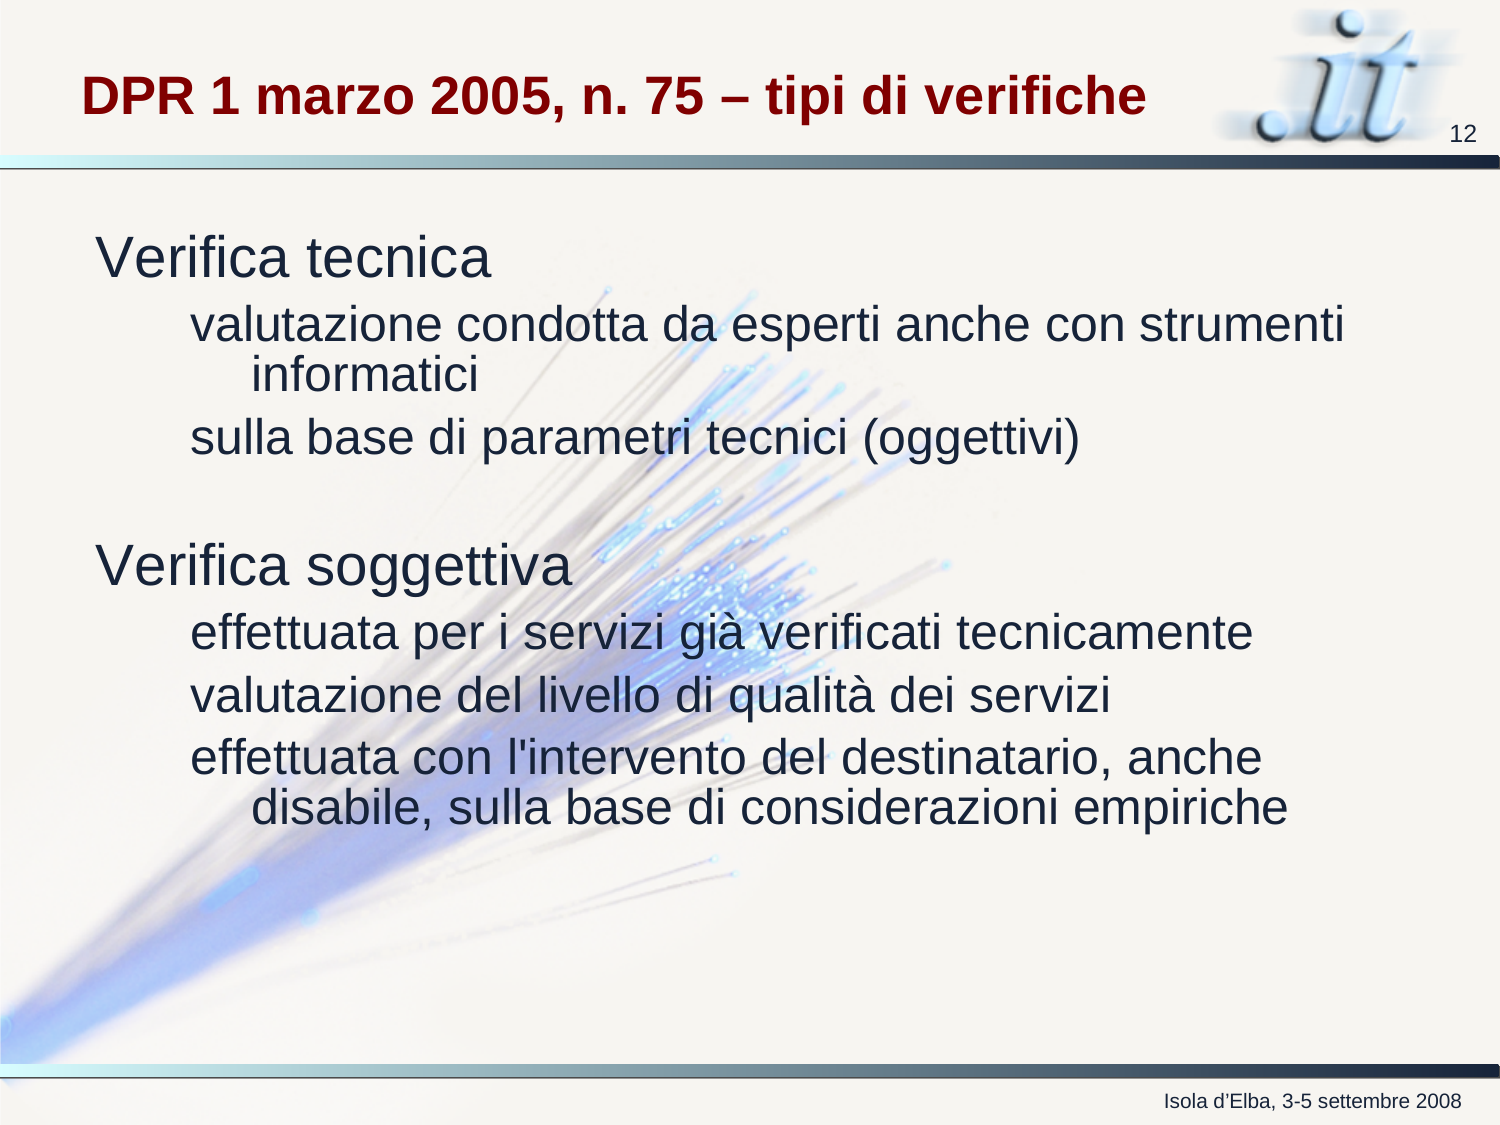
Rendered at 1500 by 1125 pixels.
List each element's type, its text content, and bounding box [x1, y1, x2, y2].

picture [0, 170, 1500, 1066]
title DPR 1 marzo 2005, n. 75 – tipi di verifiche [81, 37, 1198, 160]
picture [0, 1079, 1500, 1125]
list Verifica tecnica valutazione condotta da esperti anche con strumenti informatici sulla base di parametri tecnici (oggettivi) Verifica soggettiva effettuata per i servizi già verificati tecnicamente valutazione del livello di qualità dei servizi effettuata con l'intervento del destinatario, anche disabile, sulla base di considerazioni empiriche [81, 222, 1425, 1035]
picture [0, 0, 1500, 157]
